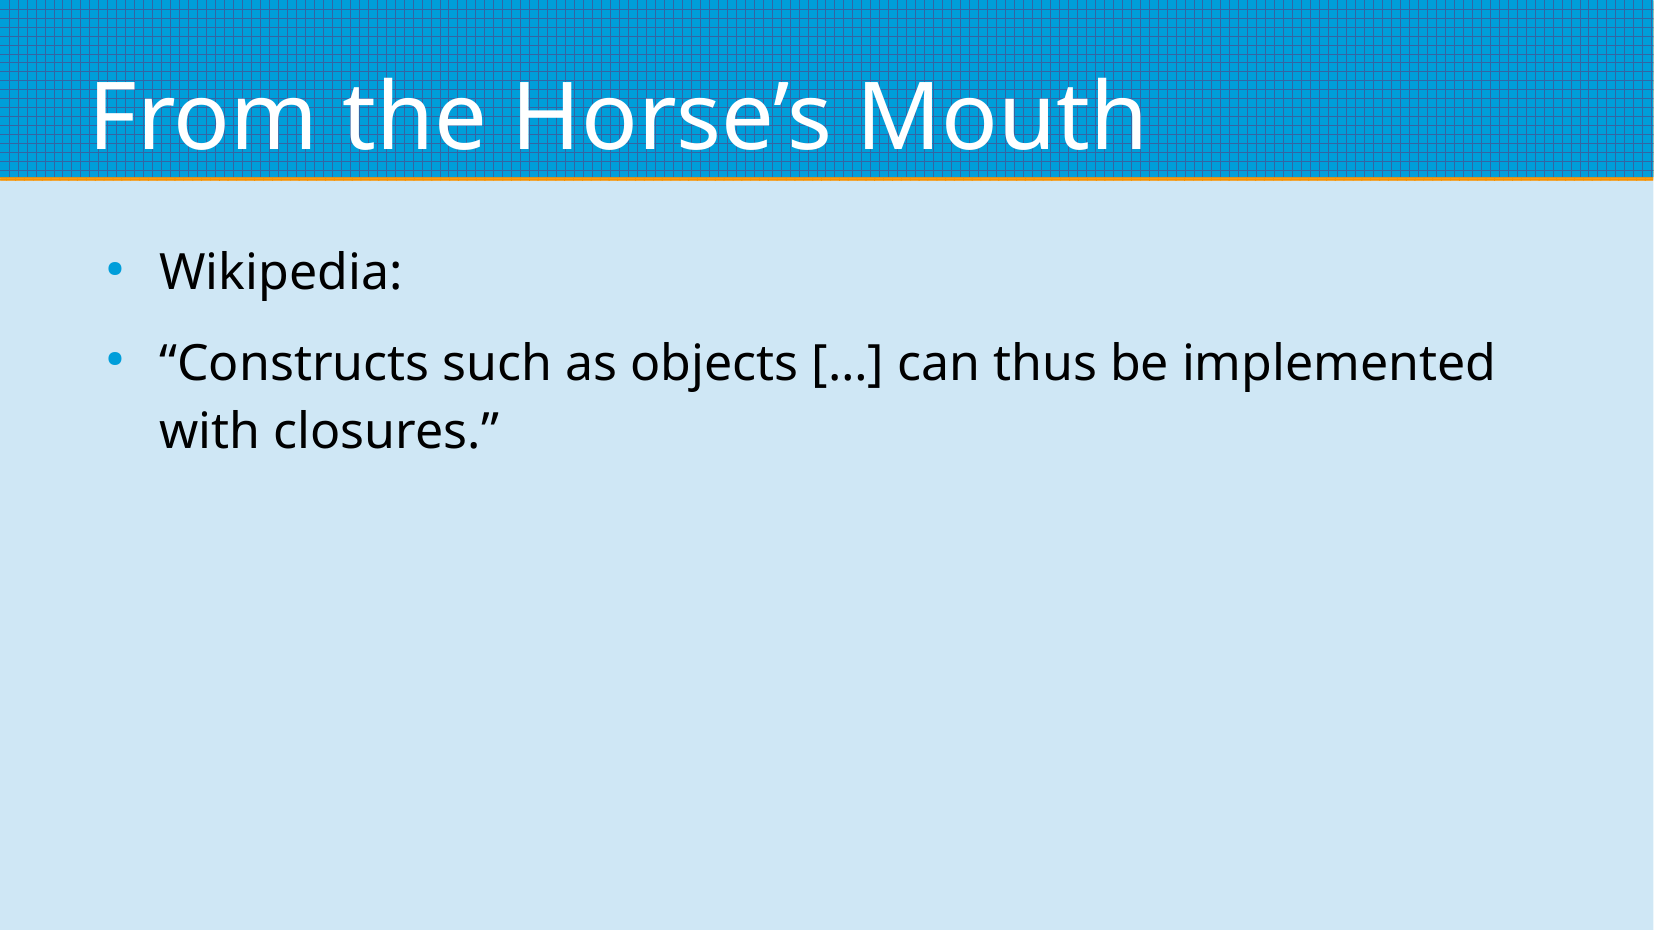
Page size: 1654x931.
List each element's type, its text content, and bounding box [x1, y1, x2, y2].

title From the Horse’s Mouth [88, 14, 1565, 178]
list Wikipedia: “Constructs such as objects […] can thus be implemented with closures.” [88, 236, 1565, 813]
